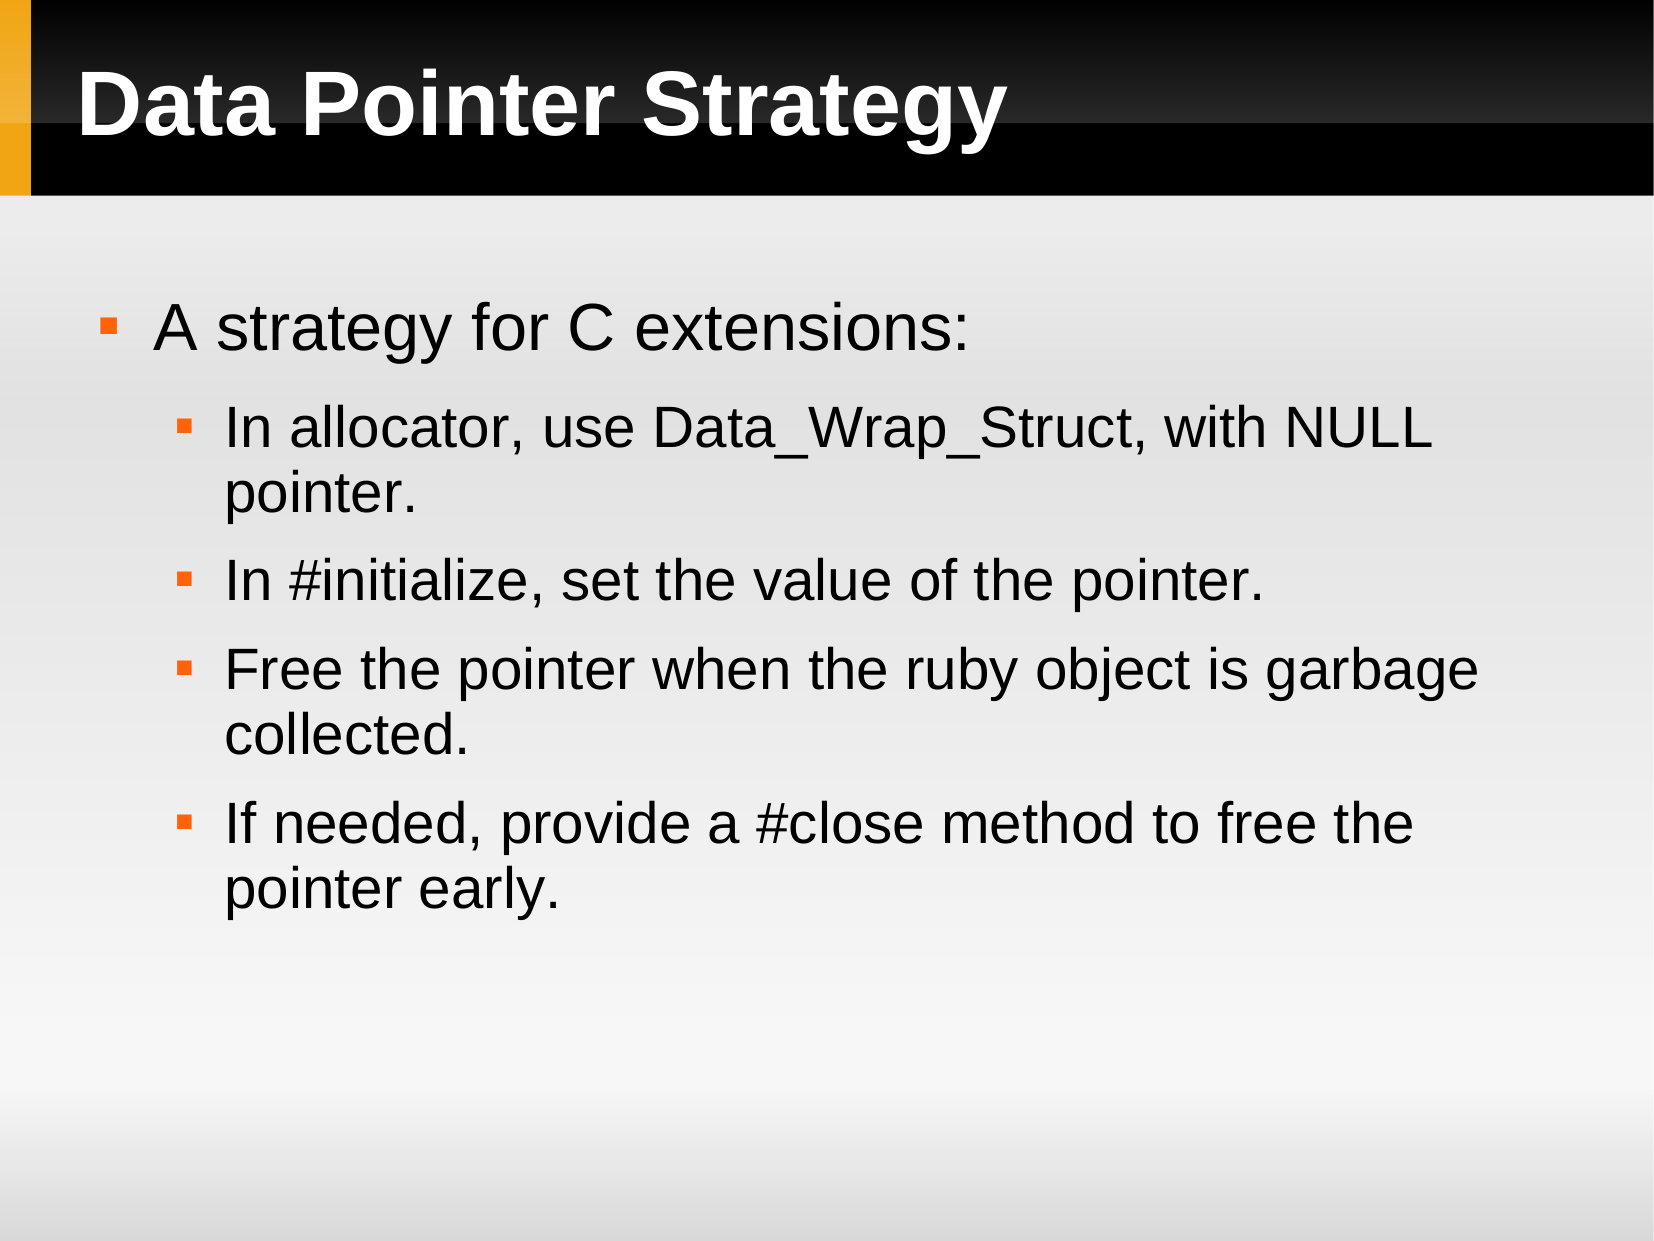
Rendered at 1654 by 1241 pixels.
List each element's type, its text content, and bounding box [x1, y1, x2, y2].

title Data Pointer Strategy [76, 7, 1565, 200]
list A strategy for C extensions: In allocator, use Data_Wrap_Struct, with NULL pointer. In #initialize, set the value of the pointer. Free the pointer when the ruby object is garbage collected. If needed, provide a #close method to free the pointer early. [82, 290, 1571, 1201]
picture [0, 0, 1654, 1241]
